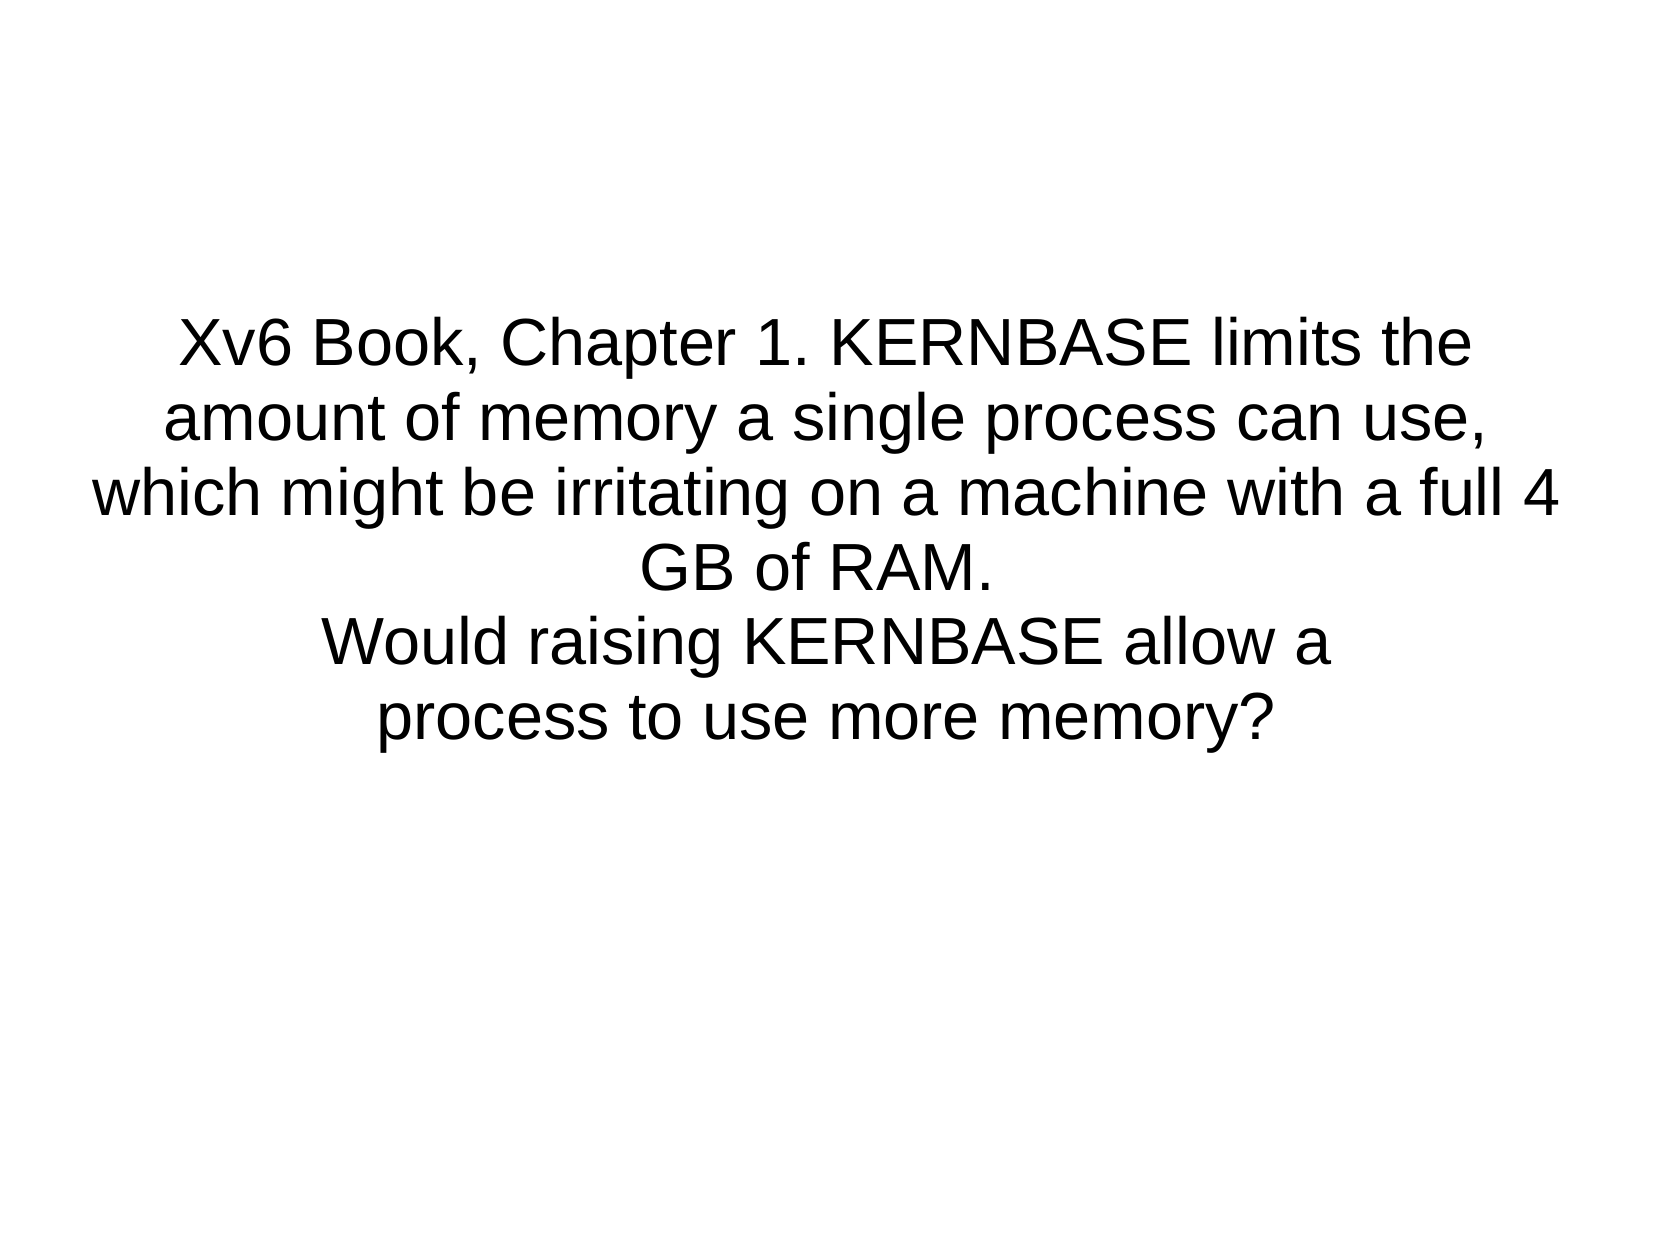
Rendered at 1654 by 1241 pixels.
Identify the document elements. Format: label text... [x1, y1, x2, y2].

subtitle Xv6 Book, Chapter 1. KERNBASE limits the amount of memory a single process can use, which might be irritating on a machine with a full 4 GB of RAM. Would raising KERNBASE allow a process to use more memory? [82, 49, 1571, 1010]
